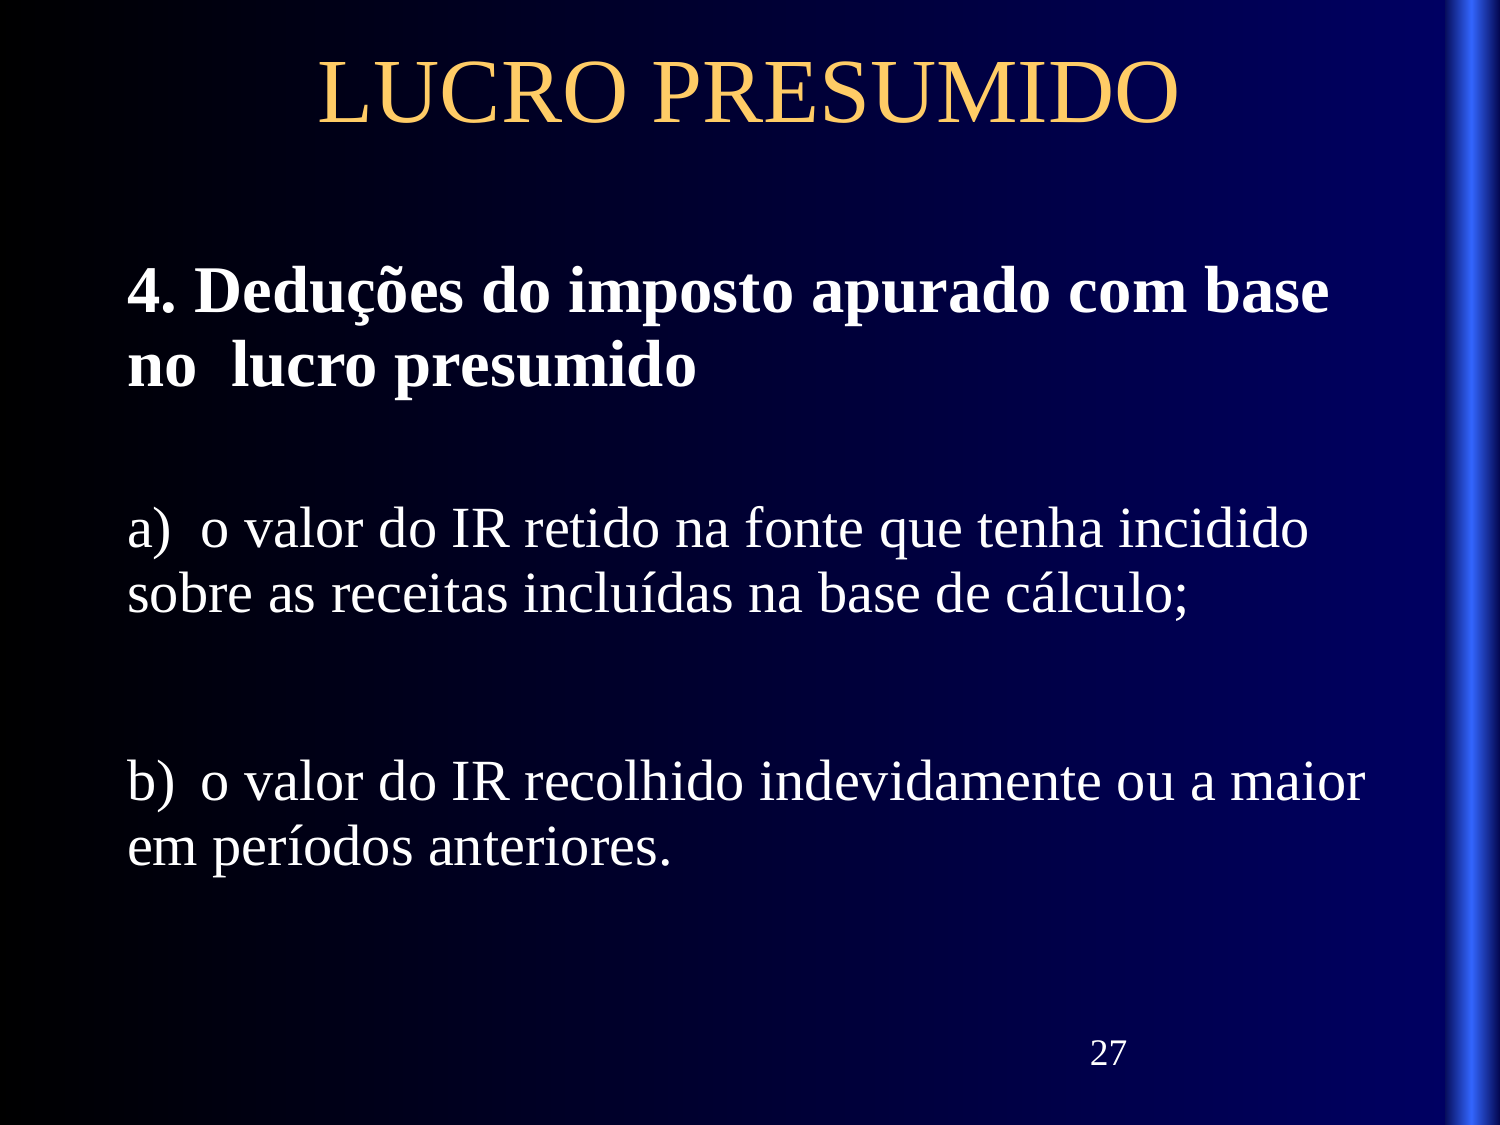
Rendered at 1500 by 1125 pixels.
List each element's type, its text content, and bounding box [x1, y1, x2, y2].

title LUCRO PRESUMIDO [112, 23, 1388, 211]
text_box 4. Deduções do imposto apurado com base no lucro presumido a) o valor do IR retido na fonte que tenha incidido sobre as receitas incluídas na base de cálculo; b) o valor do IR recolhido indevidamente ou a maior em períodos anteriores. [112, 246, 1388, 922]
